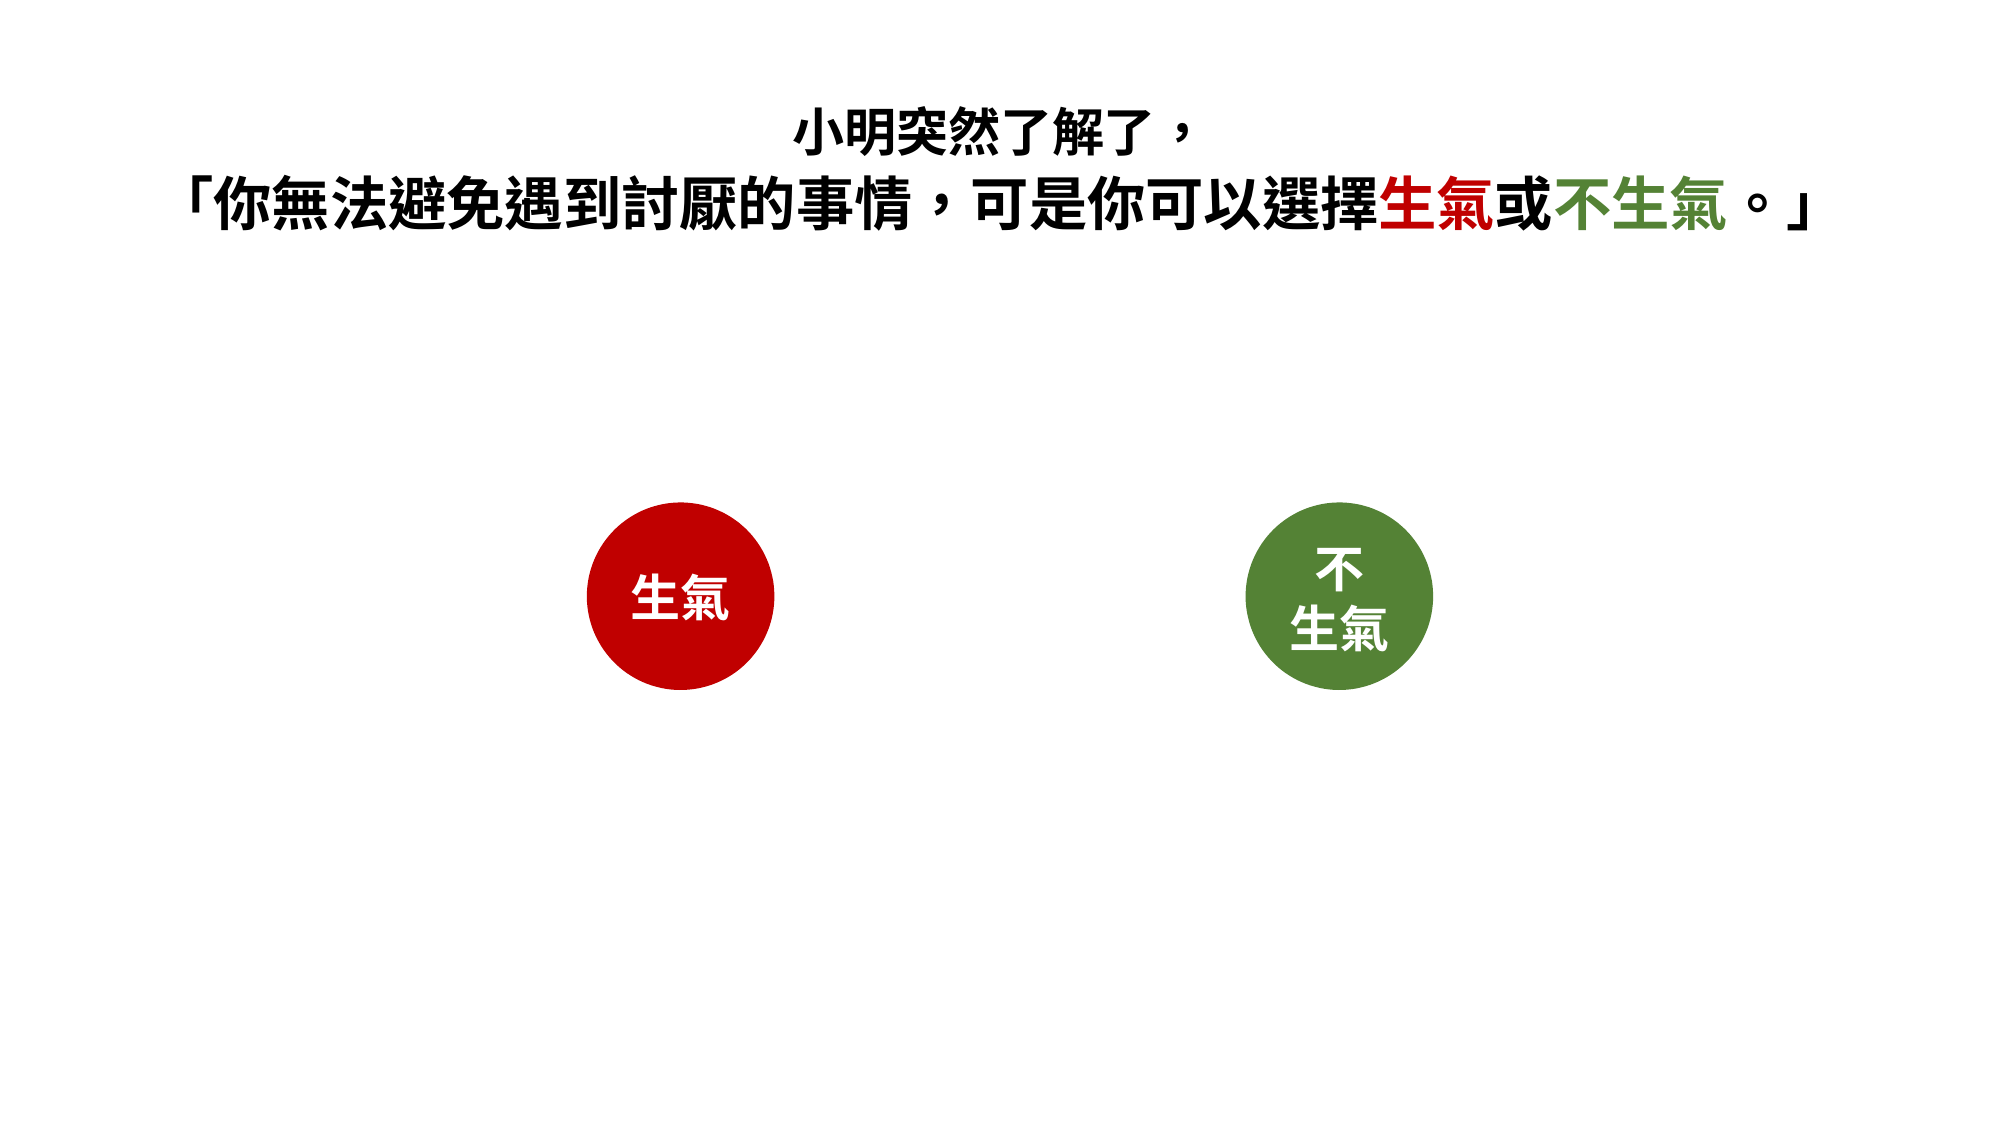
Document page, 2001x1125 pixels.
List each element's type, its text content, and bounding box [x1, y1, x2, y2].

title 小明突然了解了， 「你無法避免遇到討厭的事情，可是你可以選擇生氣或不生氣。」 [137, 59, 1863, 278]
text_box 生氣 [586, 502, 775, 691]
text_box 不 生氣 [1245, 502, 1434, 691]
